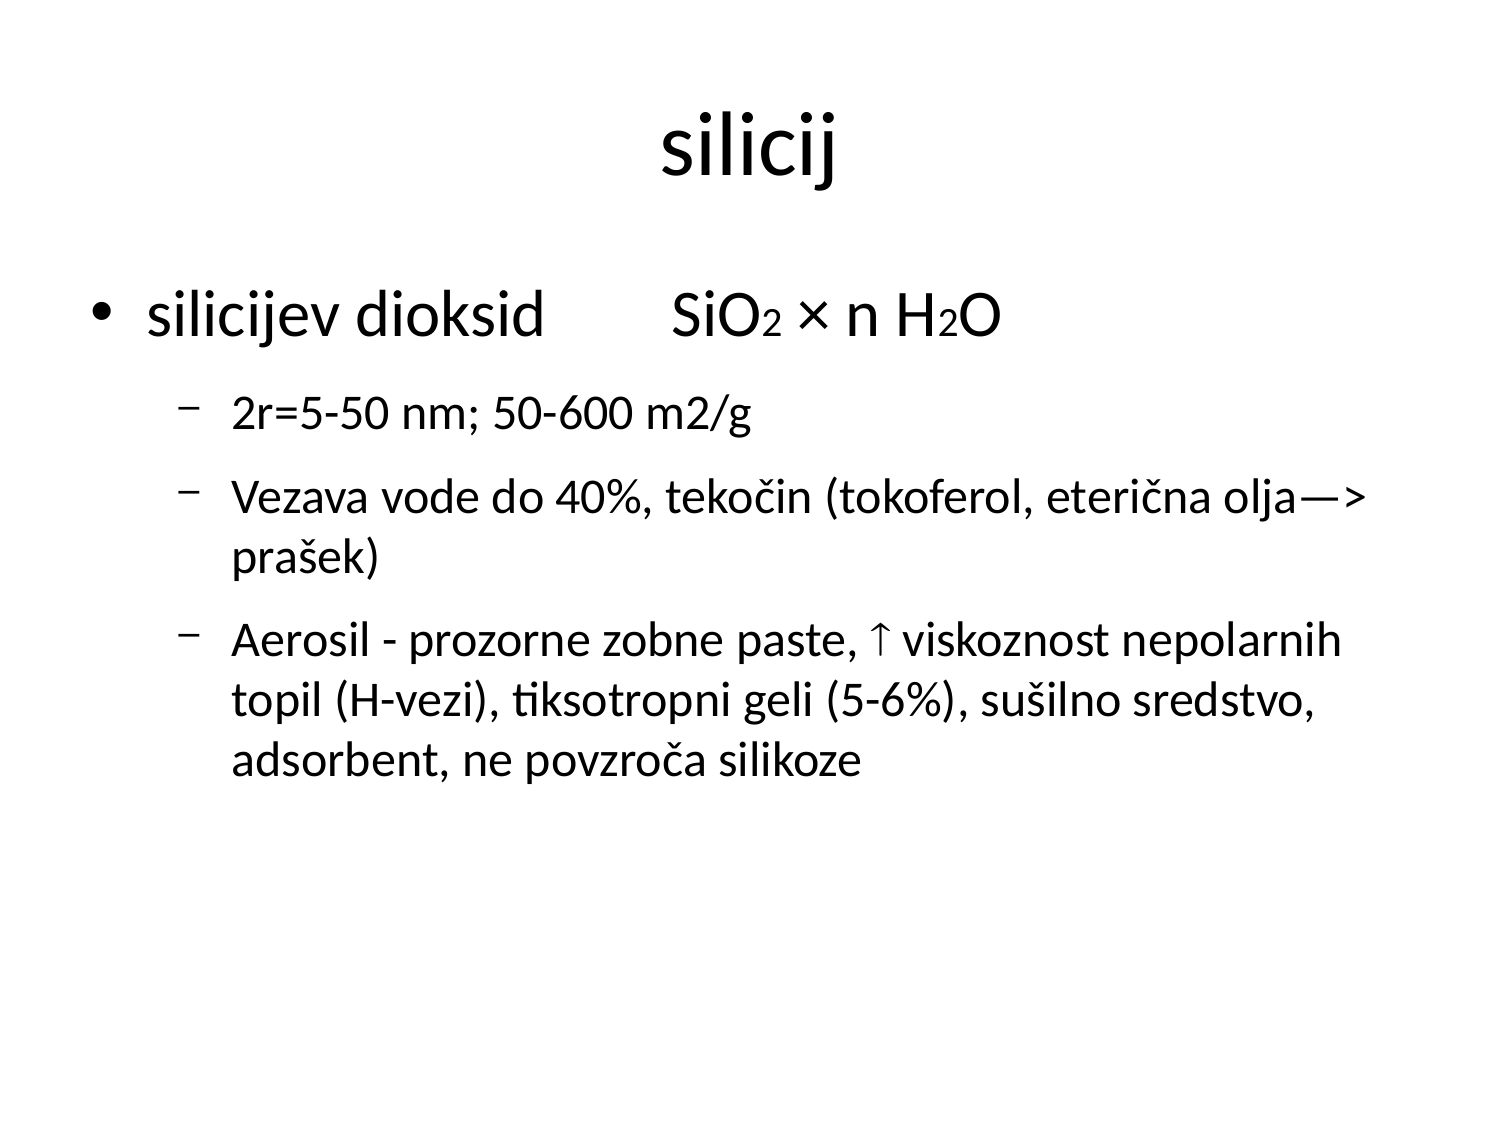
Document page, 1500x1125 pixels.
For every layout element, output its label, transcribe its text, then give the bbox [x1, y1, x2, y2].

list silicijev dioksid SiO2 × n H2O 2r=5-50 nm; 50-600 m2/g Vezava vode do 40%, tekočin (tokoferol, eterična olja—> prašek) Aerosil - prozorne zobne paste,  viskoznost nepolarnih topil (H-vezi), tiksotropni geli (5-6%), sušilno sredstvo, adsorbent, ne povzroča silikoze [75, 262, 1425, 1005]
title silicij [75, 45, 1425, 233]
